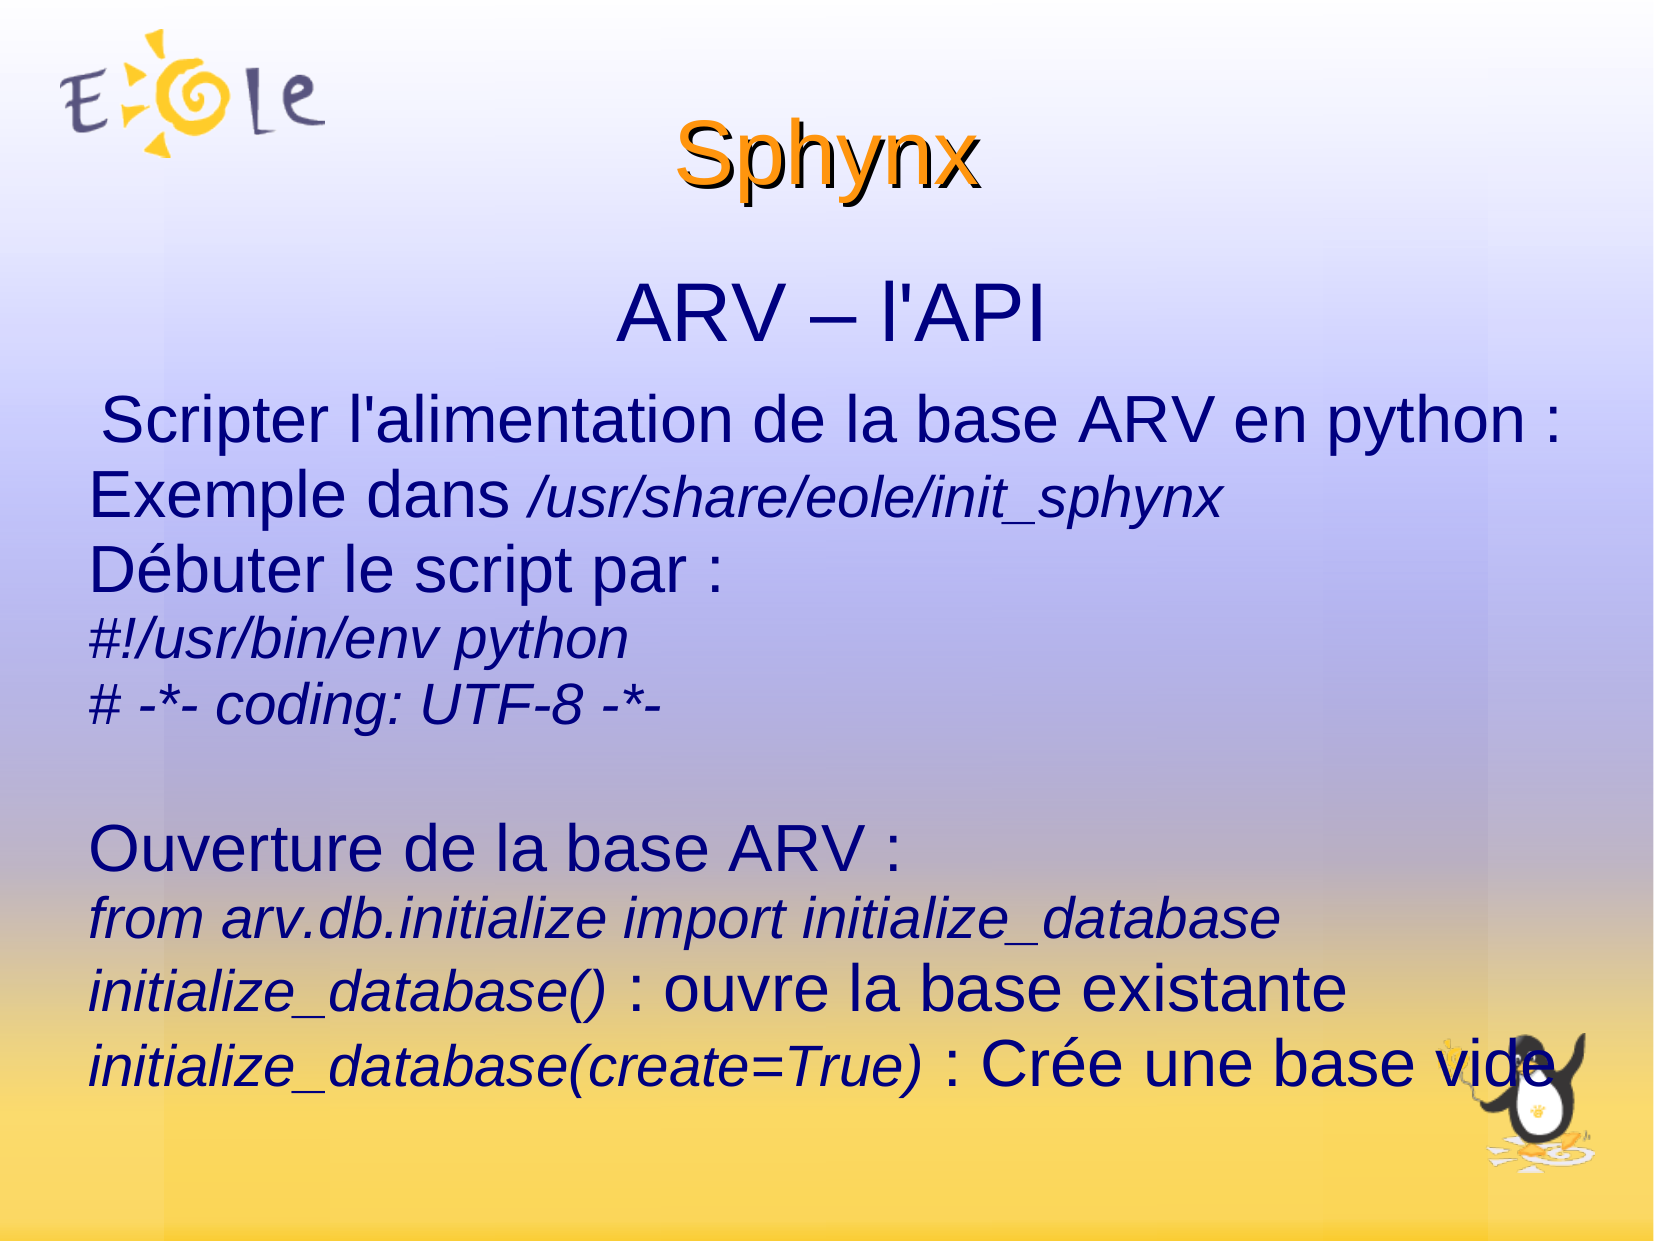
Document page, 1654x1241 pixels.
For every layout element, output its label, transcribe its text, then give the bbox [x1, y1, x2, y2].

title Sphynx [82, 49, 1571, 257]
list ARV – l'API Scripter l'alimentation de la base ARV en python : Exemple dans /usr/share/eole/init_sphynx Débuter le script par : #!/usr/bin/env python # -*- coding: UTF-8 -*- Ouverture de la base ARV : from arv.db.initialize import initialize_database initialize_database() : ouvre la base existante initialize_database(create=True) : Crée une base vide [88, 265, 1577, 1201]
picture [0, 0, 1654, 1241]
